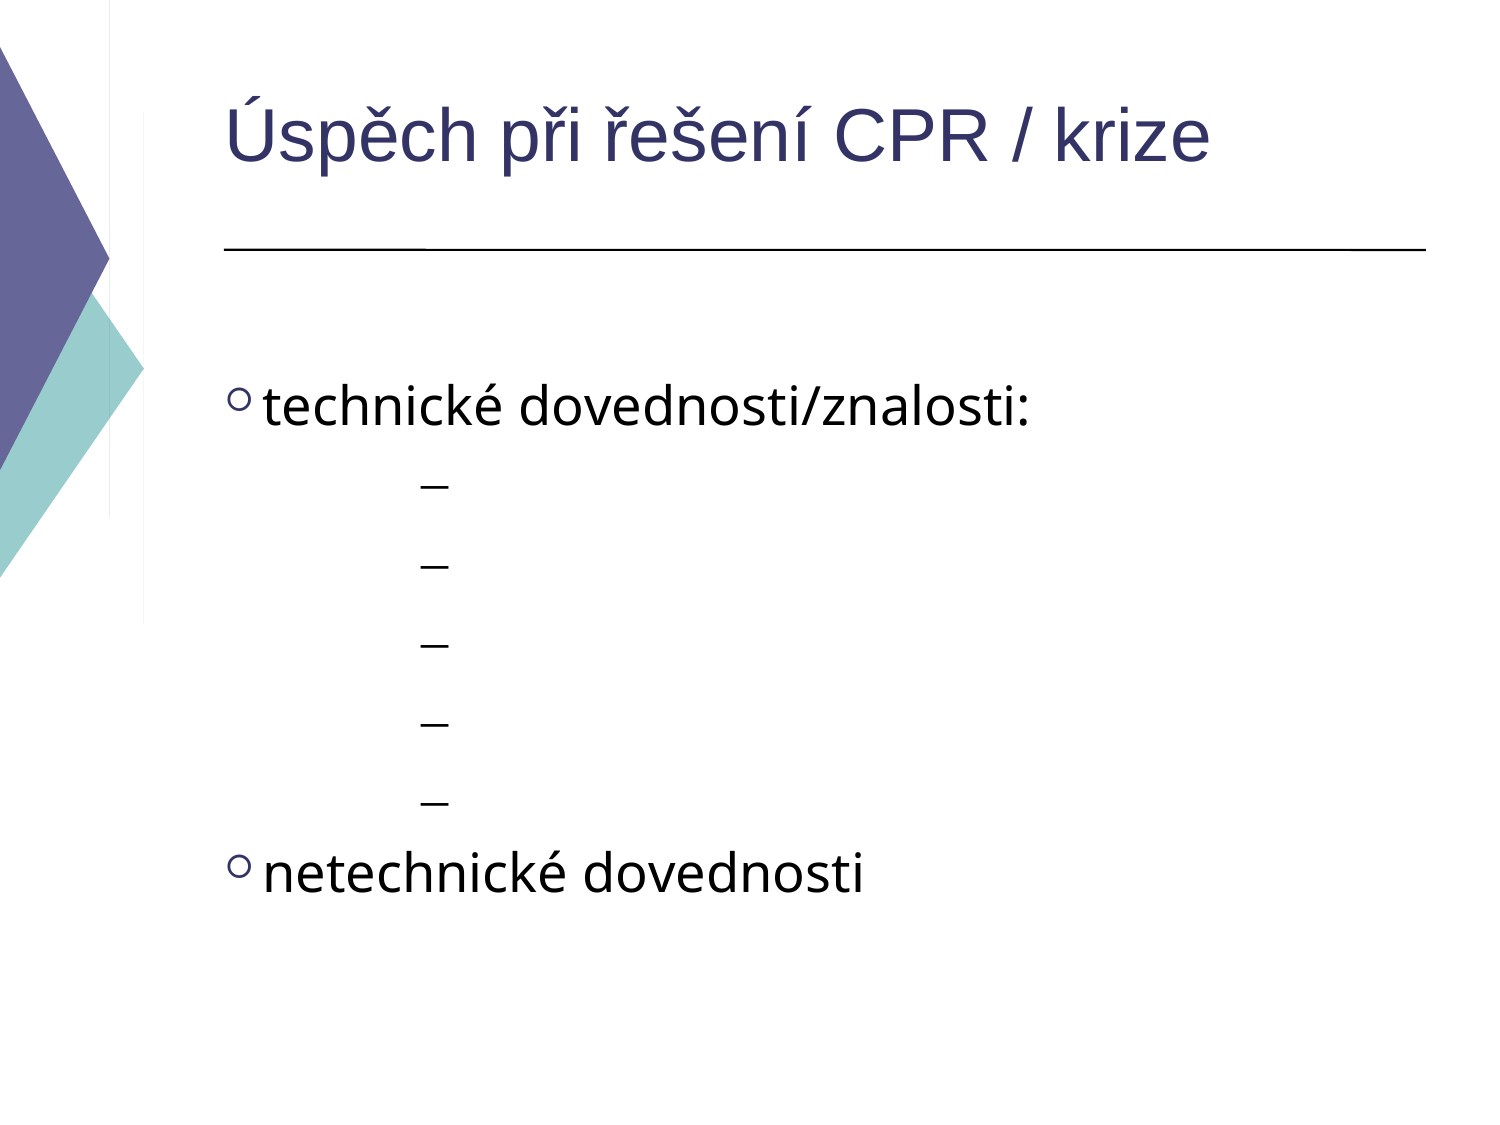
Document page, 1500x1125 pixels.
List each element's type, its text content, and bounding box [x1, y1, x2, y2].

list technické dovednosti/znalosti: netechnické dovednosti [224, 299, 1423, 966]
title Úspěch při řešení CPR / krize [224, 41, 1423, 236]
